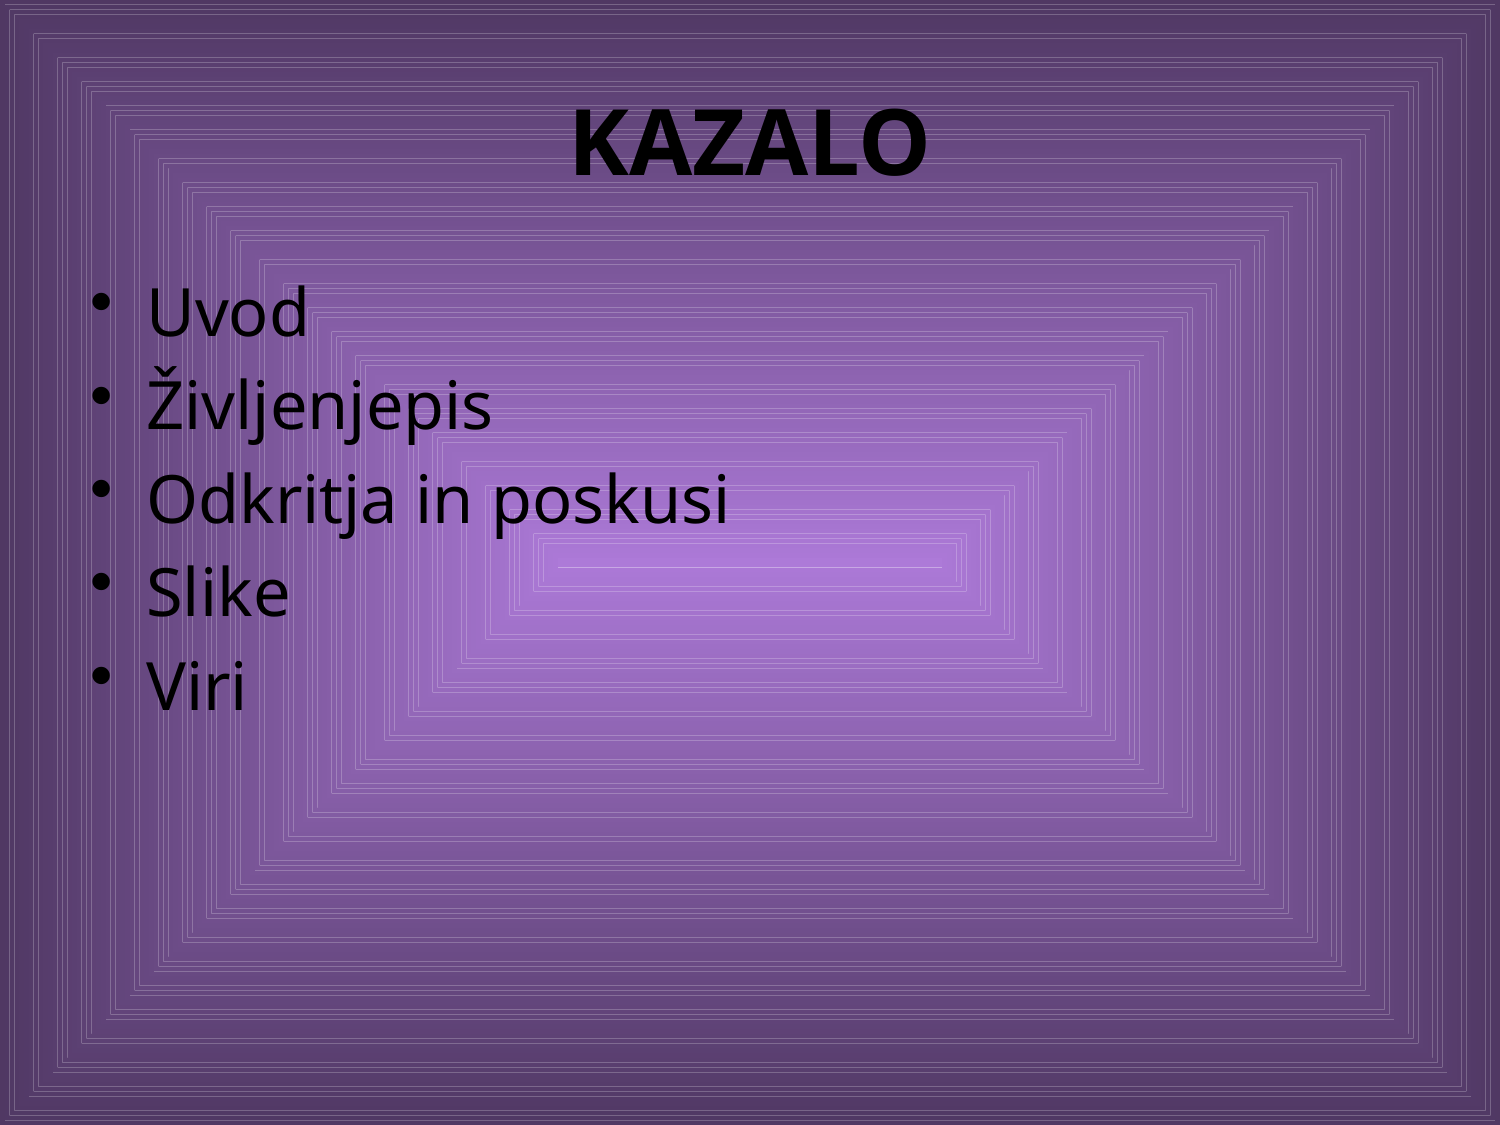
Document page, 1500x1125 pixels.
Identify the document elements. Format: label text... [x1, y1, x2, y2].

list Uvod Življenjepis Odkritja in poskusi Slike Viri [75, 262, 1425, 1005]
title KAZALO [75, 45, 1425, 233]
